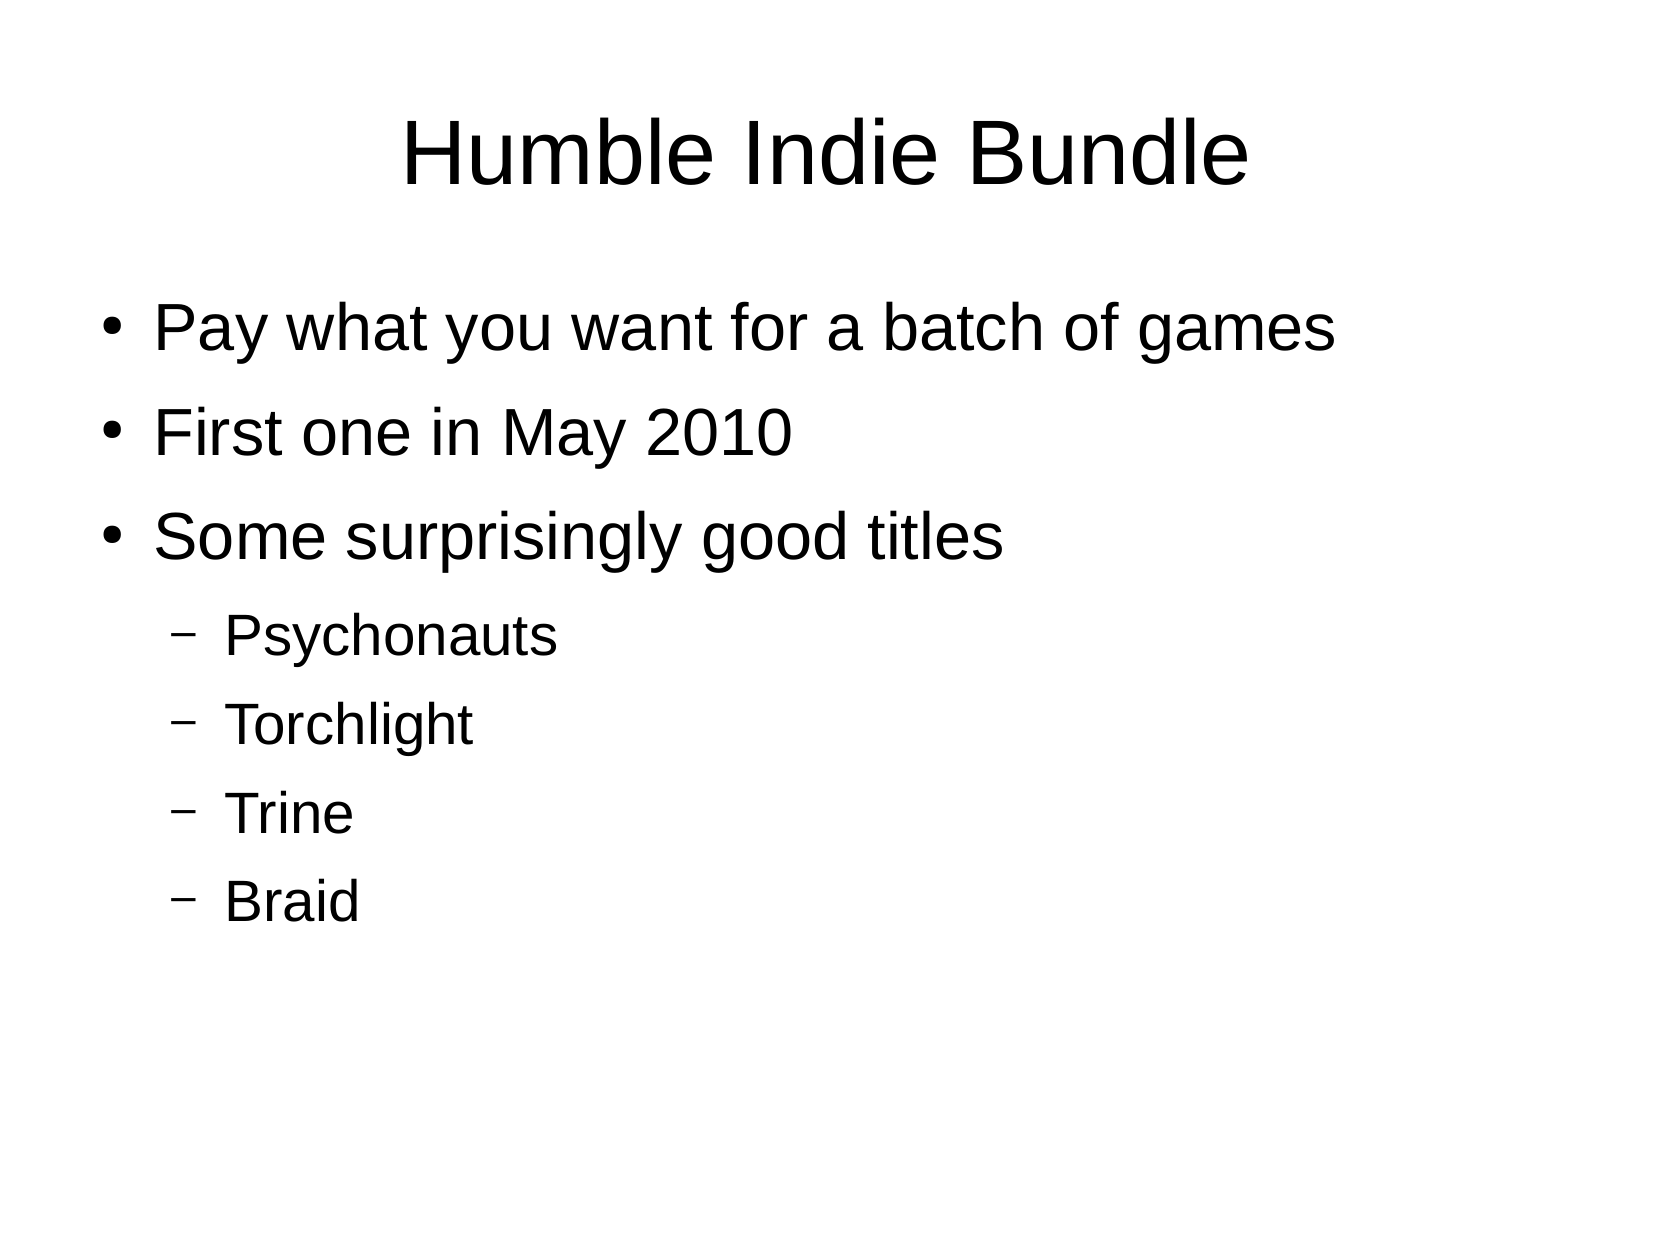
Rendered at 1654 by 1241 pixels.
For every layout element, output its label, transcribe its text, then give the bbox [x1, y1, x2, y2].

title Humble Indie Bundle [82, 49, 1571, 257]
list Pay what you want for a batch of games First one in May 2010 Some surprisingly good titles Psychonauts Torchlight Trine Braid [82, 290, 1538, 1010]
